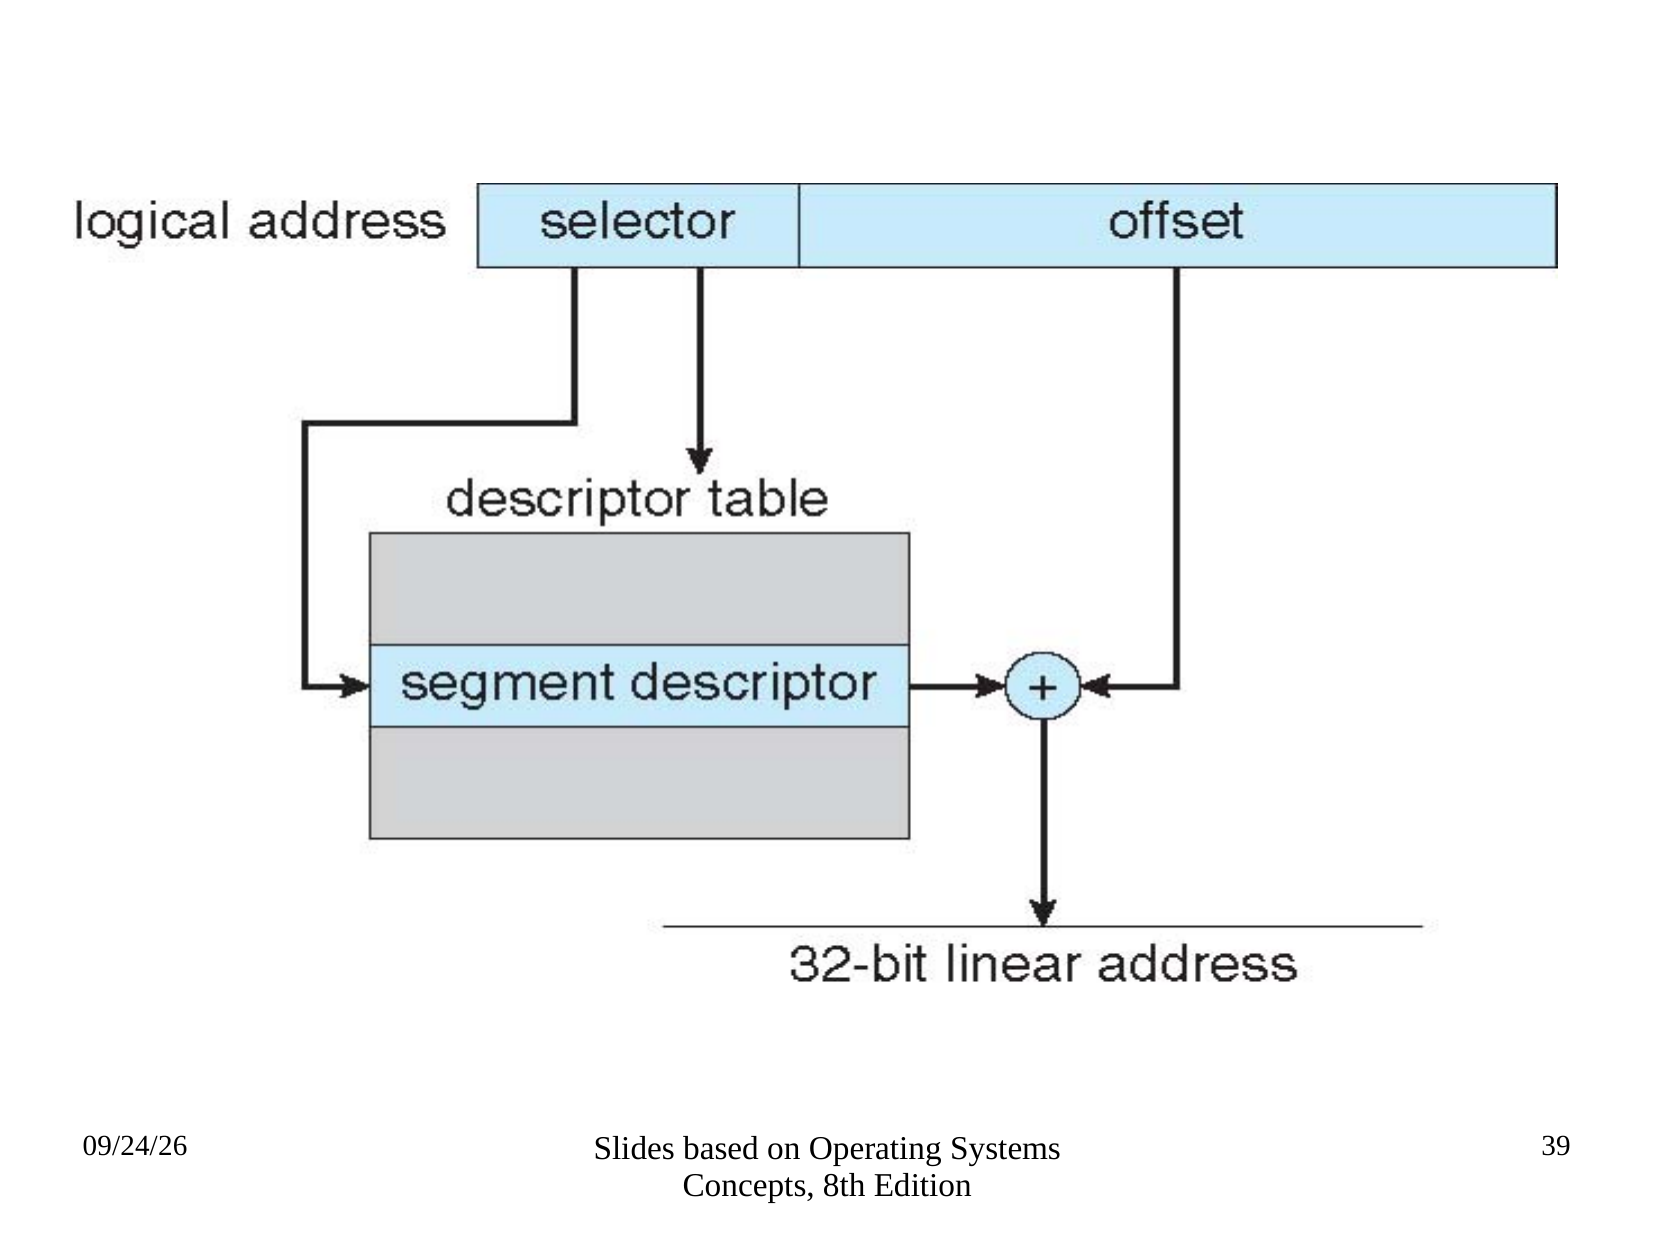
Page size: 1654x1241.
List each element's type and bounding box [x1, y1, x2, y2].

picture [73, 183, 1558, 994]
